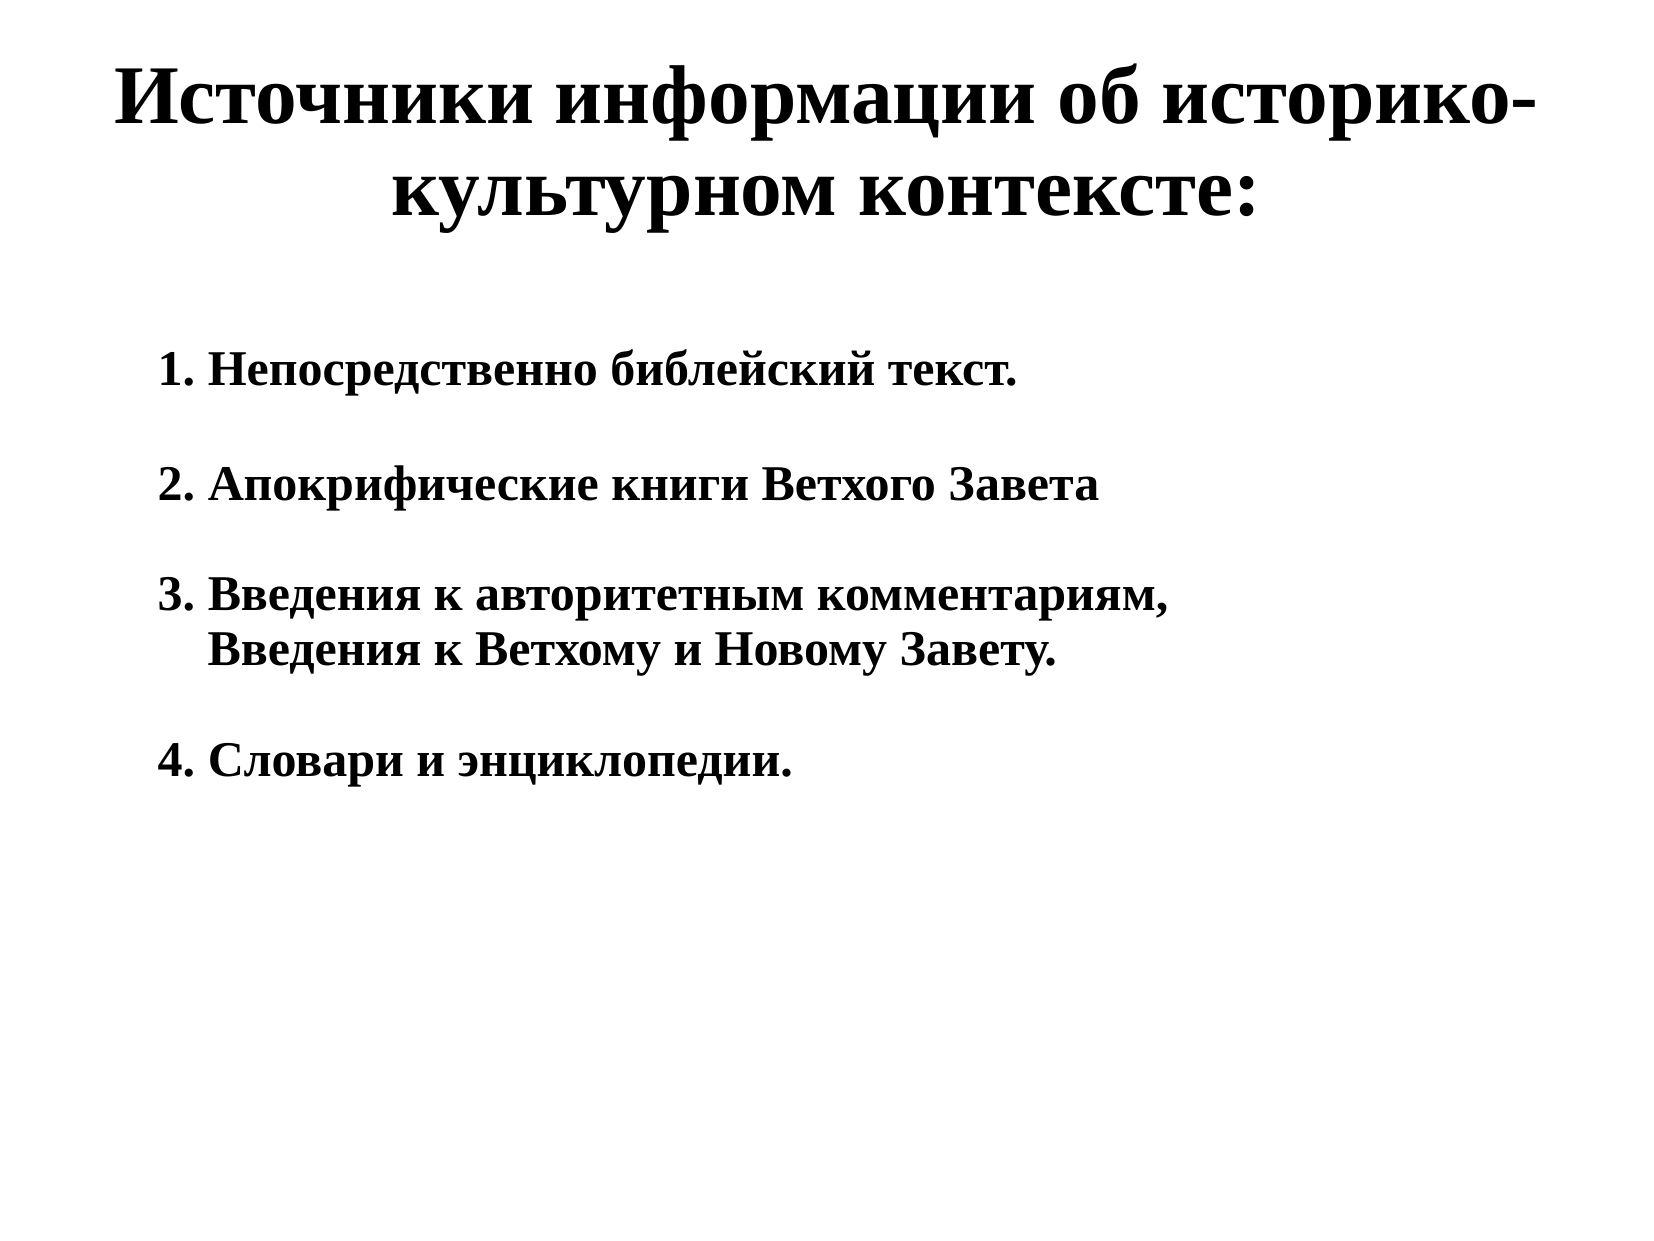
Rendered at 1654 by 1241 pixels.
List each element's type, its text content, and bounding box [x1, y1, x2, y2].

subtitle Источники информации об историко-культурном контексте: 1. Непосредственно библейский текст. 2. Апокрифические книги Ветхого Завета 3. Введения к авторитетным комментариям, Введения к Ветхому и Новому Завету. 4. Словари и энциклопедии. [82, 49, 1571, 1109]
